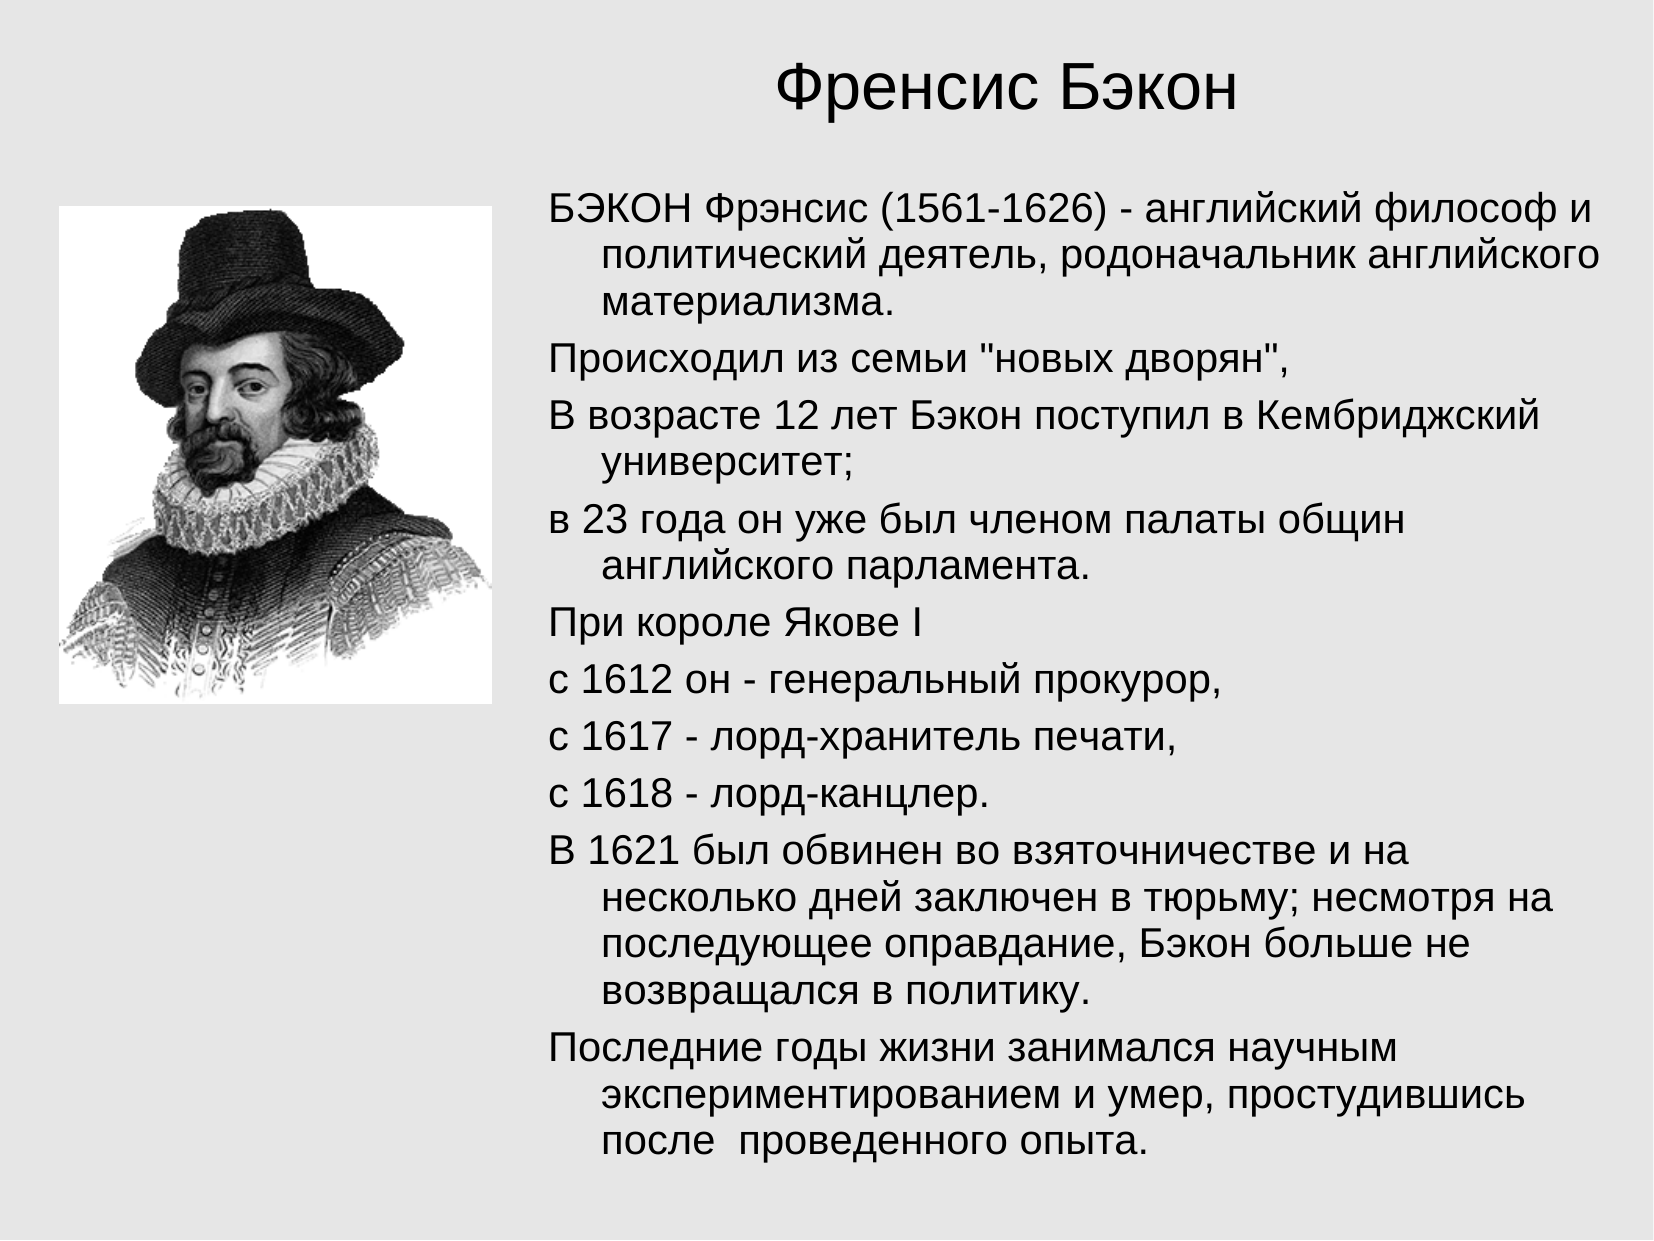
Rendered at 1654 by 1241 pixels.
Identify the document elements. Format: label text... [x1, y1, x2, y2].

title Френсис Бэкон [472, 41, 1541, 136]
text_box БЭКОН Фрэнсис (1561-1626) - английский философ и политический деятель, родоначальник английского материализма. Происходил из семьи "новых дворян", В возрасте 12 лет Бэкон поступил в Кембриджский университет; в 23 года он уже был членом палаты общин английского парламента. При короле Якове I с 1612 он - генеральный прокурор, с 1617 - лорд-хранитель печати, с 1618 - лорд-канцлер. В 1621 был обвинен во взяточничестве и на несколько дней заключен в тюрьму; несмотря на последующее оправдание, Бэкон больше не возвращался в политику. Последние годы жизни занимался научным экспериментированием и умер, простудившись после проведенного опыта. [531, 177, 1625, 1181]
picture [59, 206, 492, 704]
